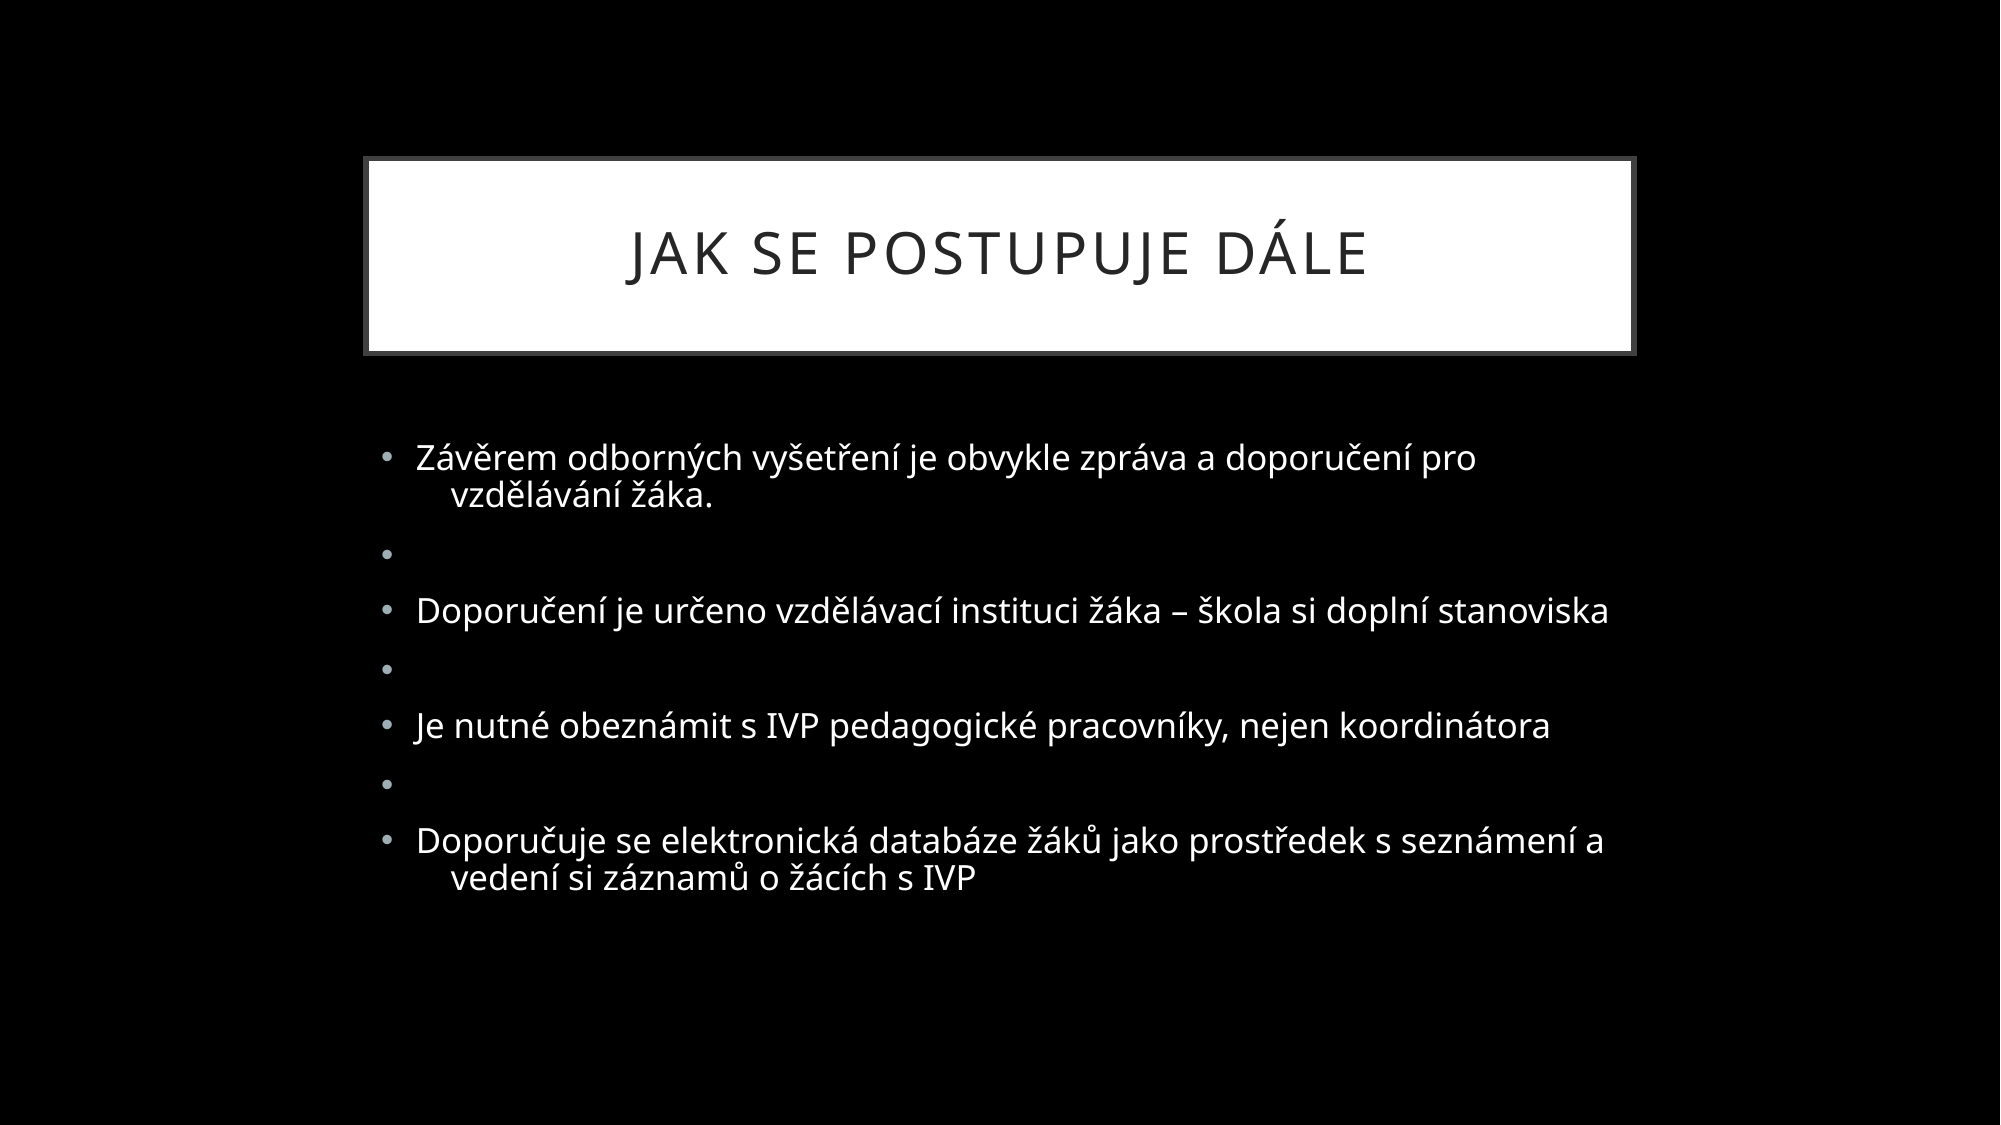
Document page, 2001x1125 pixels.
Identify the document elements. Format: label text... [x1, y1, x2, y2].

title Jak se postupuje dále [366, 158, 1634, 354]
list Závěrem odborných vyšetření je obvykle zpráva a doporučení pro vzdělávání žáka. Doporučení je určeno vzdělávací instituci žáka – škola si doplní stanoviska Je nutné obeznámit s IVP pedagogické pracovníky, nejen koordinátora Doporučuje se elektronická databáze žáků jako prostředek s seznámení a vedení si záznamů o žácích s IVP [366, 432, 1634, 942]
